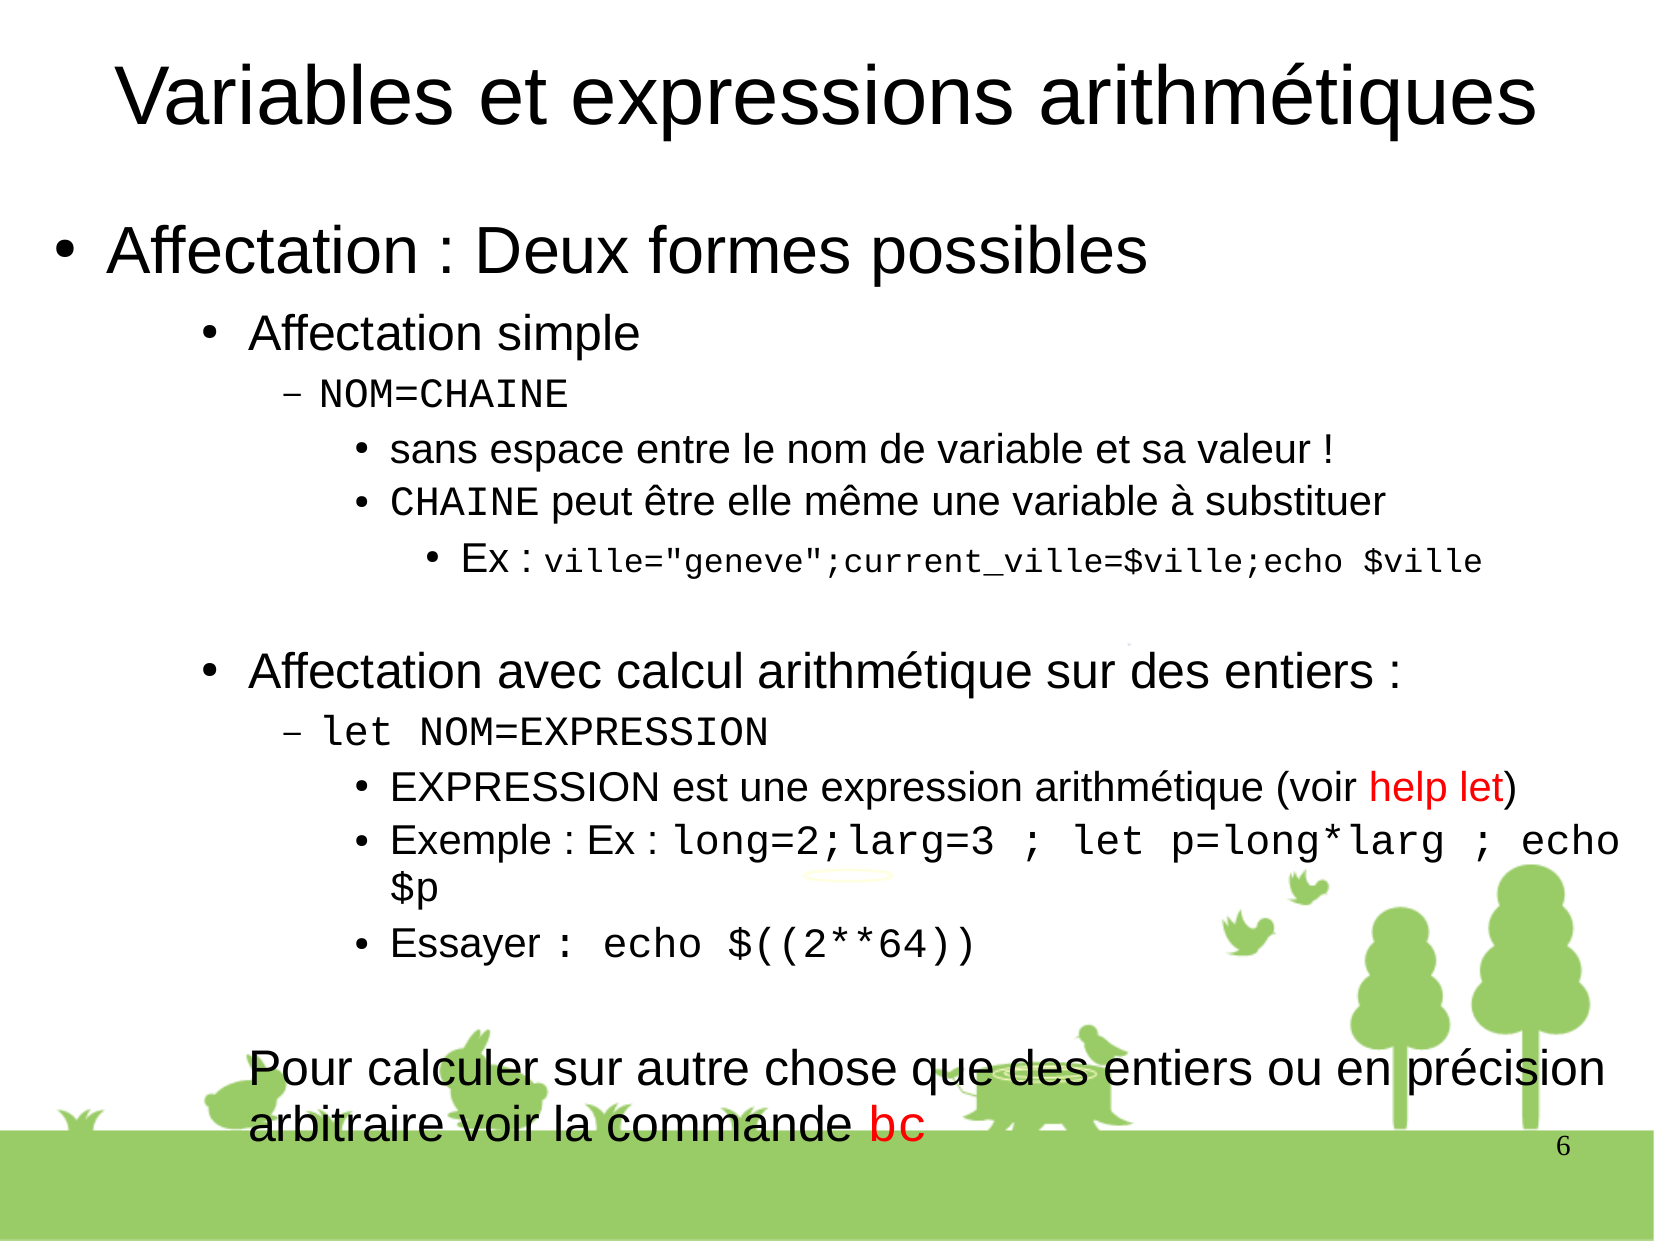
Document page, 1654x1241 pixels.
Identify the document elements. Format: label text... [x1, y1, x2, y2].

title Variables et expressions arithmétiques [82, 49, 1571, 143]
picture [0, 0, 1654, 1241]
list Affectation : Deux formes possibles Affectation simple NOM=CHAINE sans espace entre le nom de variable et sa valeur ! CHAINE peut être elle même une variable à substituer Ex : ville="geneve";current_ville=$ville;echo $ville Affectation avec calcul arithmétique sur des entiers : let NOM=EXPRESSION EXPRESSION est une expression arithmétique (voir help let) Exemple : Ex : long=2;larg=3 ; let p=long*larg ; echo $p Essayer : echo $((2**64)) Pour calculer sur autre chose que des entiers ou en précision arbitraire voir la commande bc [35, 212, 1642, 1170]
